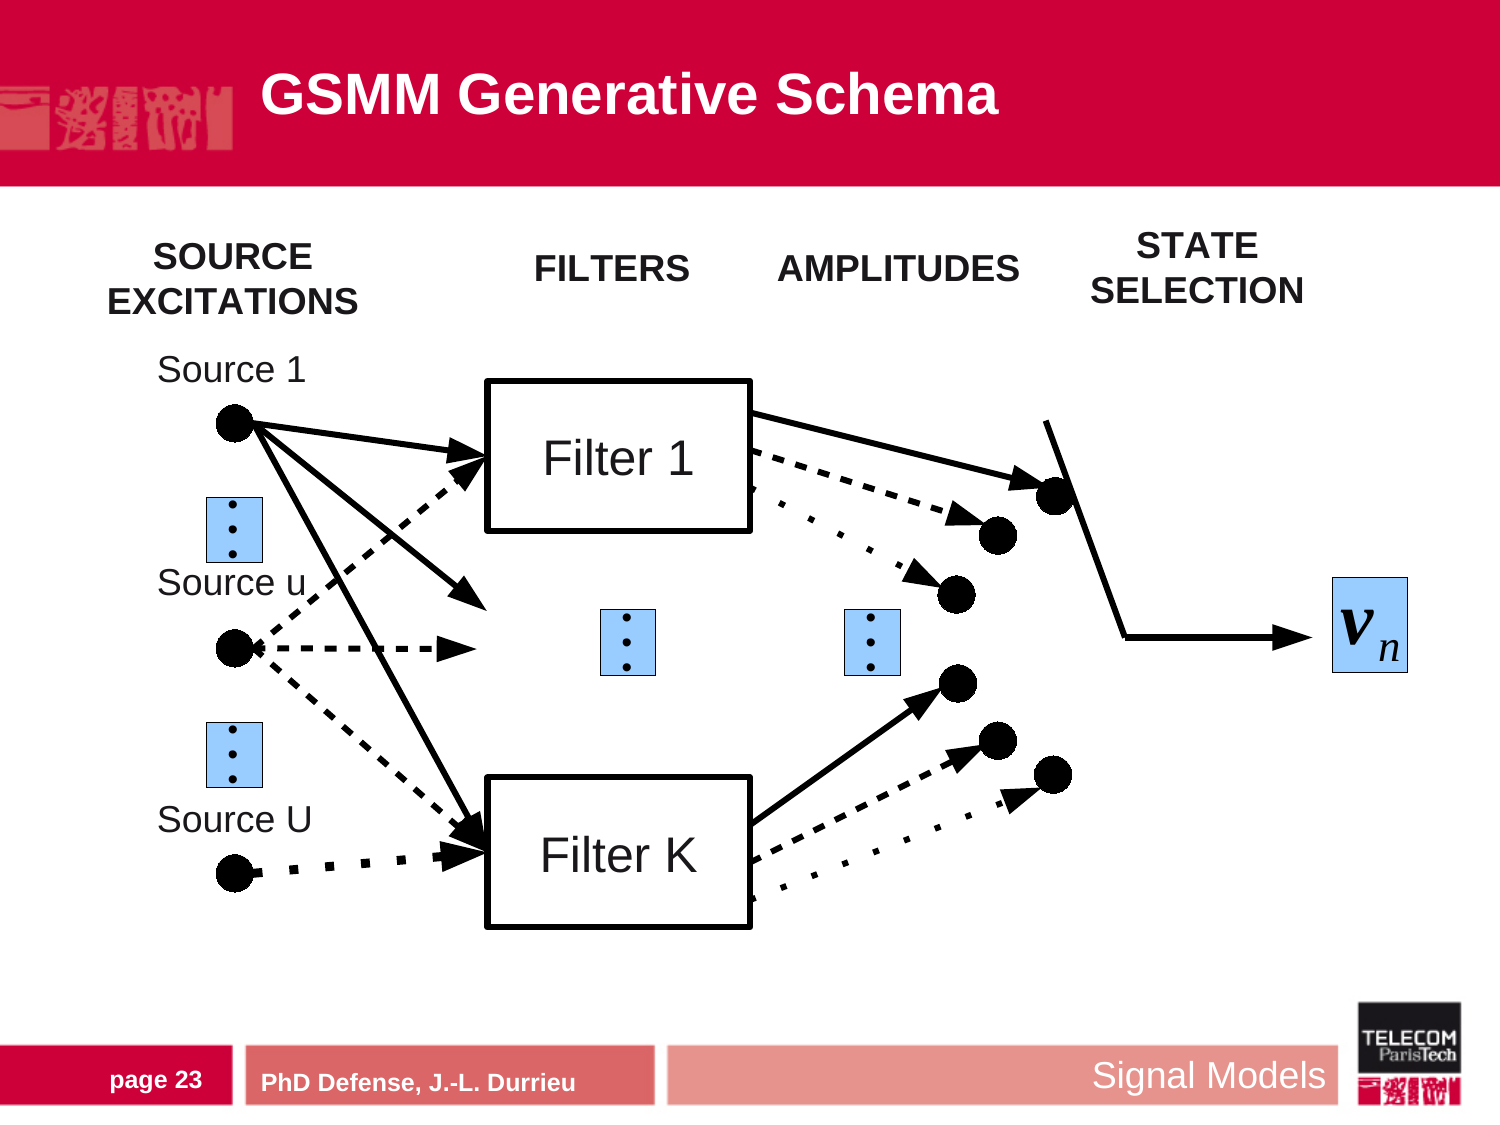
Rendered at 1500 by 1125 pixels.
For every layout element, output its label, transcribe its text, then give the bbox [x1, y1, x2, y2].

text_box [979, 721, 1017, 760]
text_box Signal Models [1012, 1036, 1342, 1112]
text_box [979, 516, 1017, 555]
picture [0, 0, 1500, 1125]
chart [844, 609, 901, 676]
chart [206, 497, 263, 563]
text_box Source u [142, 550, 330, 611]
text_box [937, 575, 976, 614]
text_box [216, 854, 253, 893]
text_box [939, 664, 977, 703]
text_box [1034, 755, 1072, 794]
chart [206, 722, 263, 788]
text_box AMPLITUDES [762, 236, 1063, 297]
text_box [216, 404, 254, 443]
text_box Filter K [487, 777, 751, 928]
text_box Filter 1 [487, 380, 751, 531]
text_box FILTERS [519, 236, 707, 297]
text_box Source 1 [142, 337, 330, 398]
text_box [216, 629, 253, 668]
chart [1332, 577, 1408, 673]
text_box STATE SELECTION [1066, 213, 1329, 319]
text_box Source U [142, 787, 330, 848]
chart [600, 609, 656, 676]
text_box [1036, 477, 1072, 515]
text_box SOURCE EXCITATIONS [82, 224, 383, 330]
title GSMM Generative Schema [245, 23, 1459, 166]
